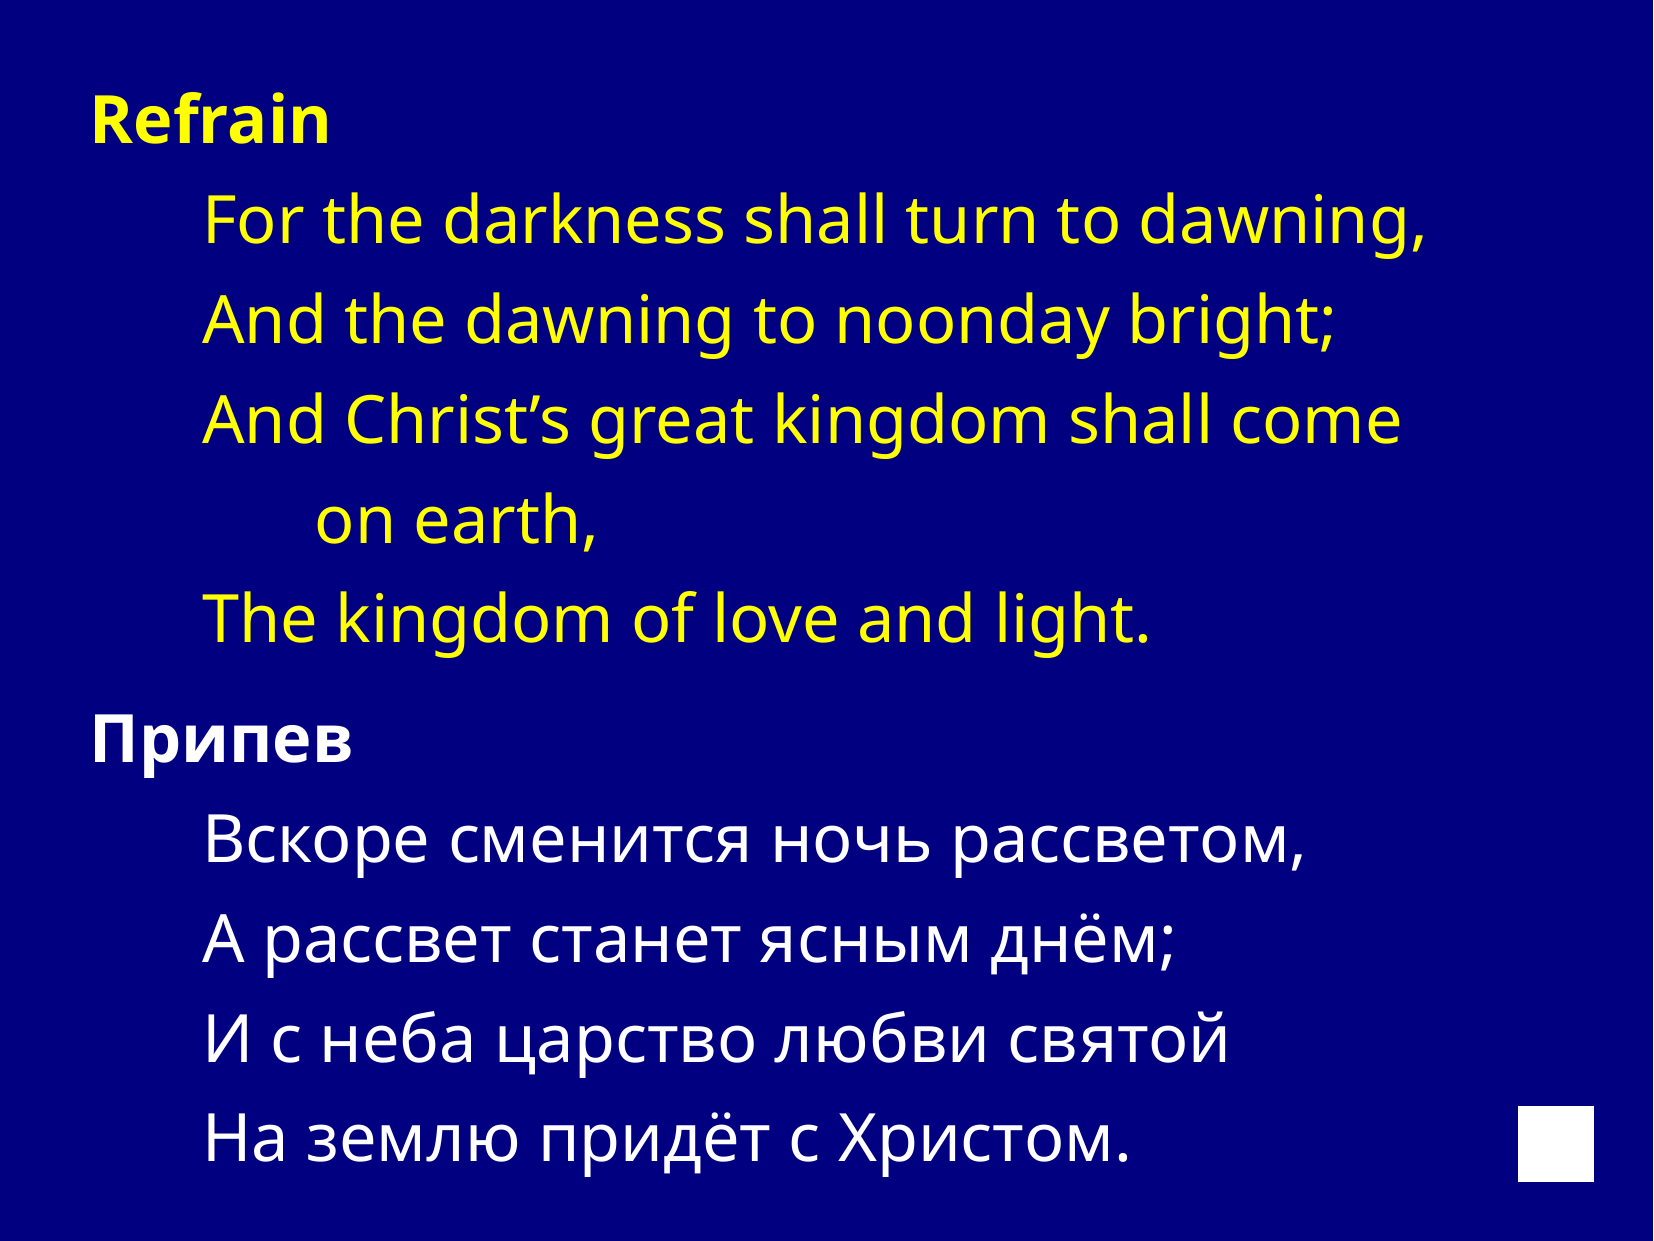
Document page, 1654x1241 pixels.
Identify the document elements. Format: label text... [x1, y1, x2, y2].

text_box Refrain For the darkness shall turn to dawning, And the dawning to noonday bright; And Christ’s great kingdom shall come on earth, The kingdom of love and light. [75, 56, 1576, 638]
text_box [1518, 1106, 1594, 1182]
text_box Припев Вскоре сменится ночь рассветом, А рассвет станет ясным днём; И с неба царство любви святой На землю придёт с Христом. [75, 675, 1576, 1163]
